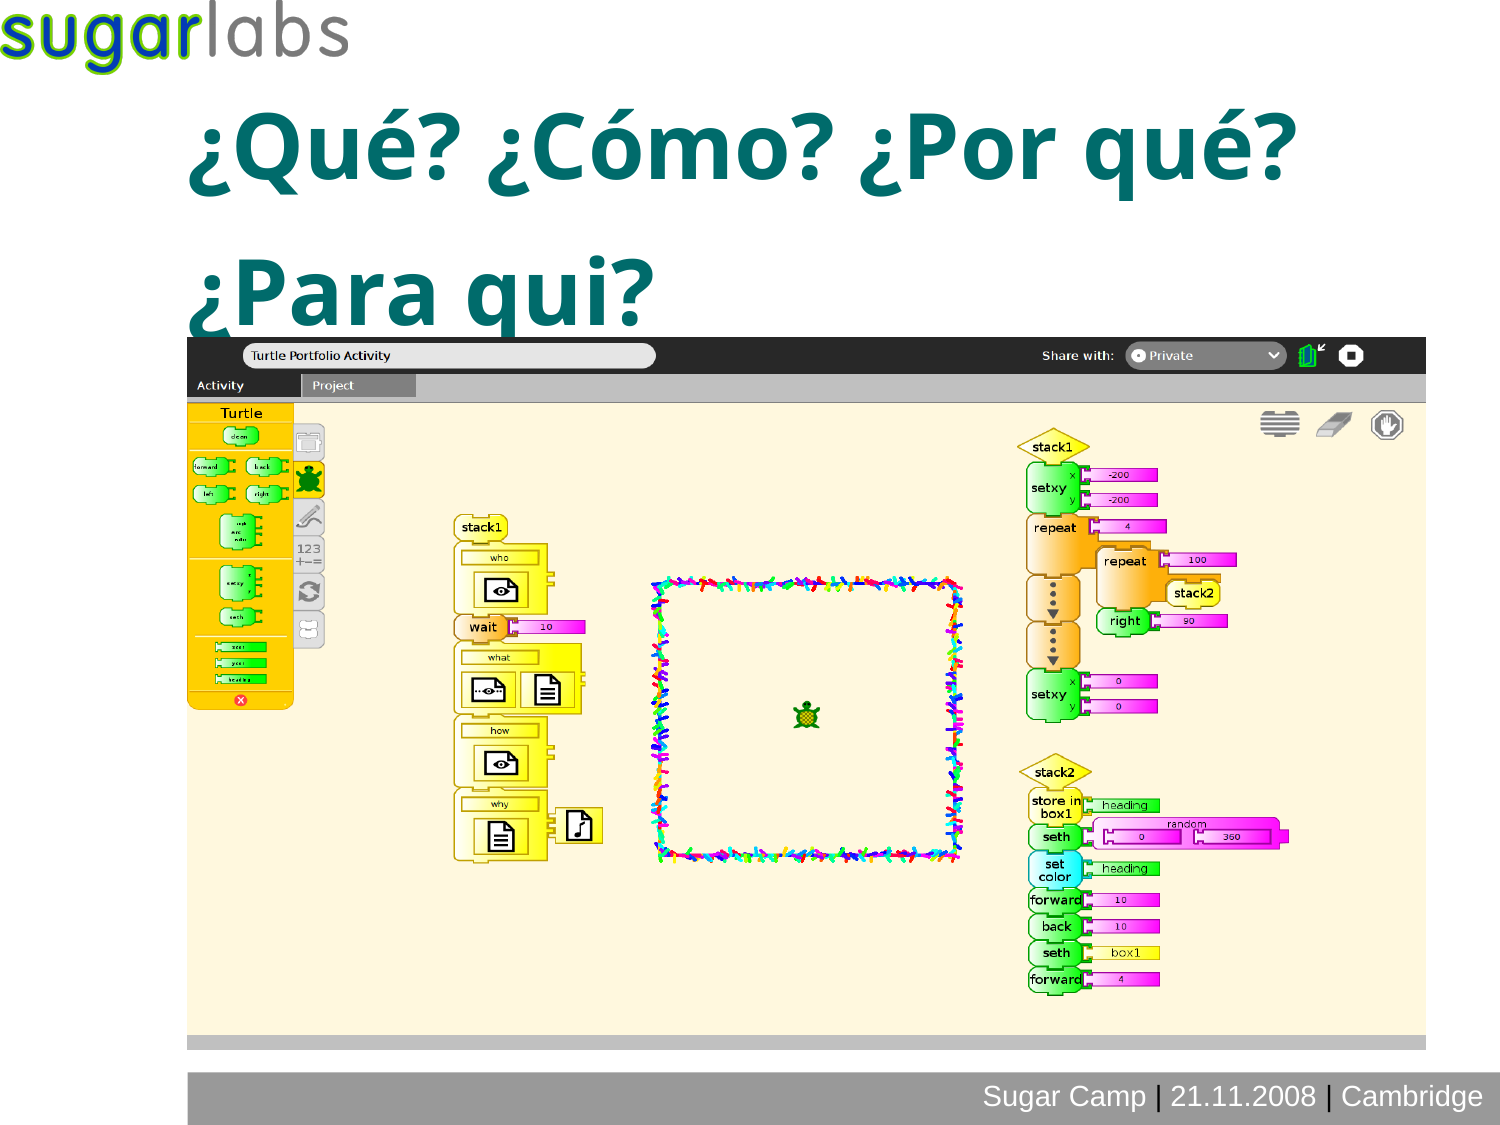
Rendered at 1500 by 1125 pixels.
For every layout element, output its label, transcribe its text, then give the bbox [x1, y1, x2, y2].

picture [0, 0, 348, 75]
title ¿Qué? ¿Cómo? ¿Por qué? ¿Para qui? [187, 82, 1500, 331]
picture [187, 337, 1426, 1051]
